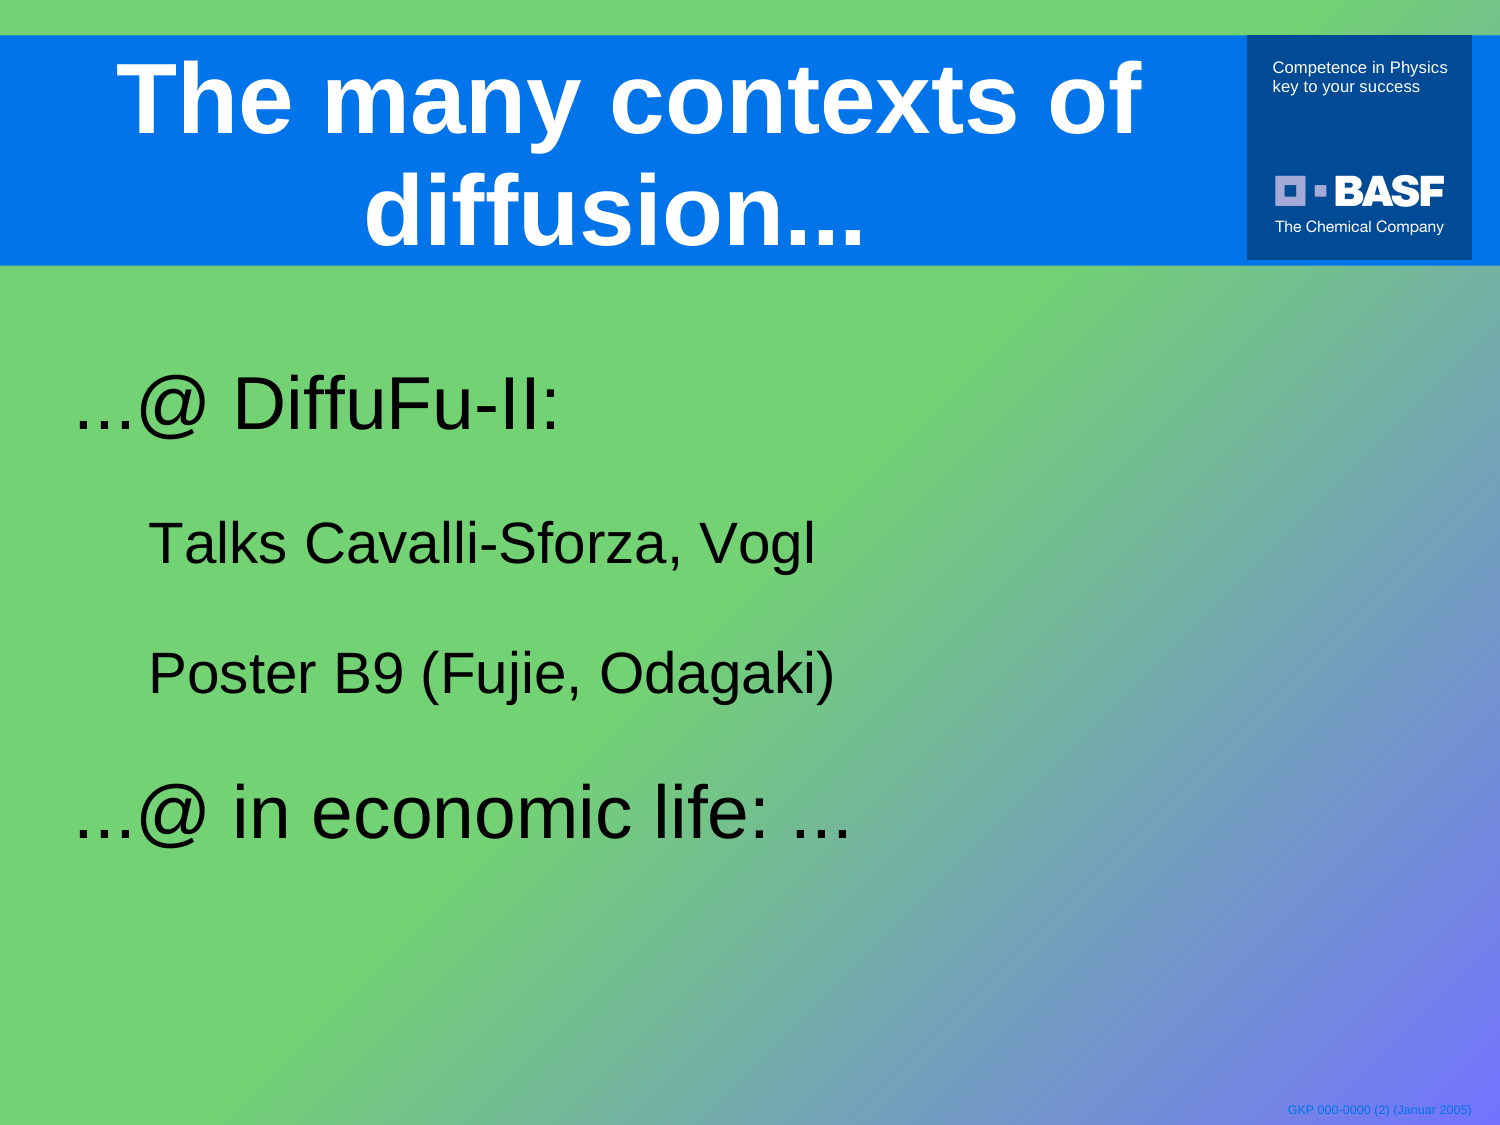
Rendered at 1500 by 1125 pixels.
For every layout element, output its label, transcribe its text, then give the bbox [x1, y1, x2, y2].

title Going micro and nano: approaching the apparent dwarf [1438, 1063, 1500, 1125]
text_box ...@ DiffuFu-II: Talks Cavalli-Sforza, Vogl Poster B9 (Fujie, Odagaki) ...@ in economic life: ... [59, 354, 872, 946]
picture [1247, 35, 1472, 260]
title The many contexts of diffusion... [27, 43, 1232, 334]
